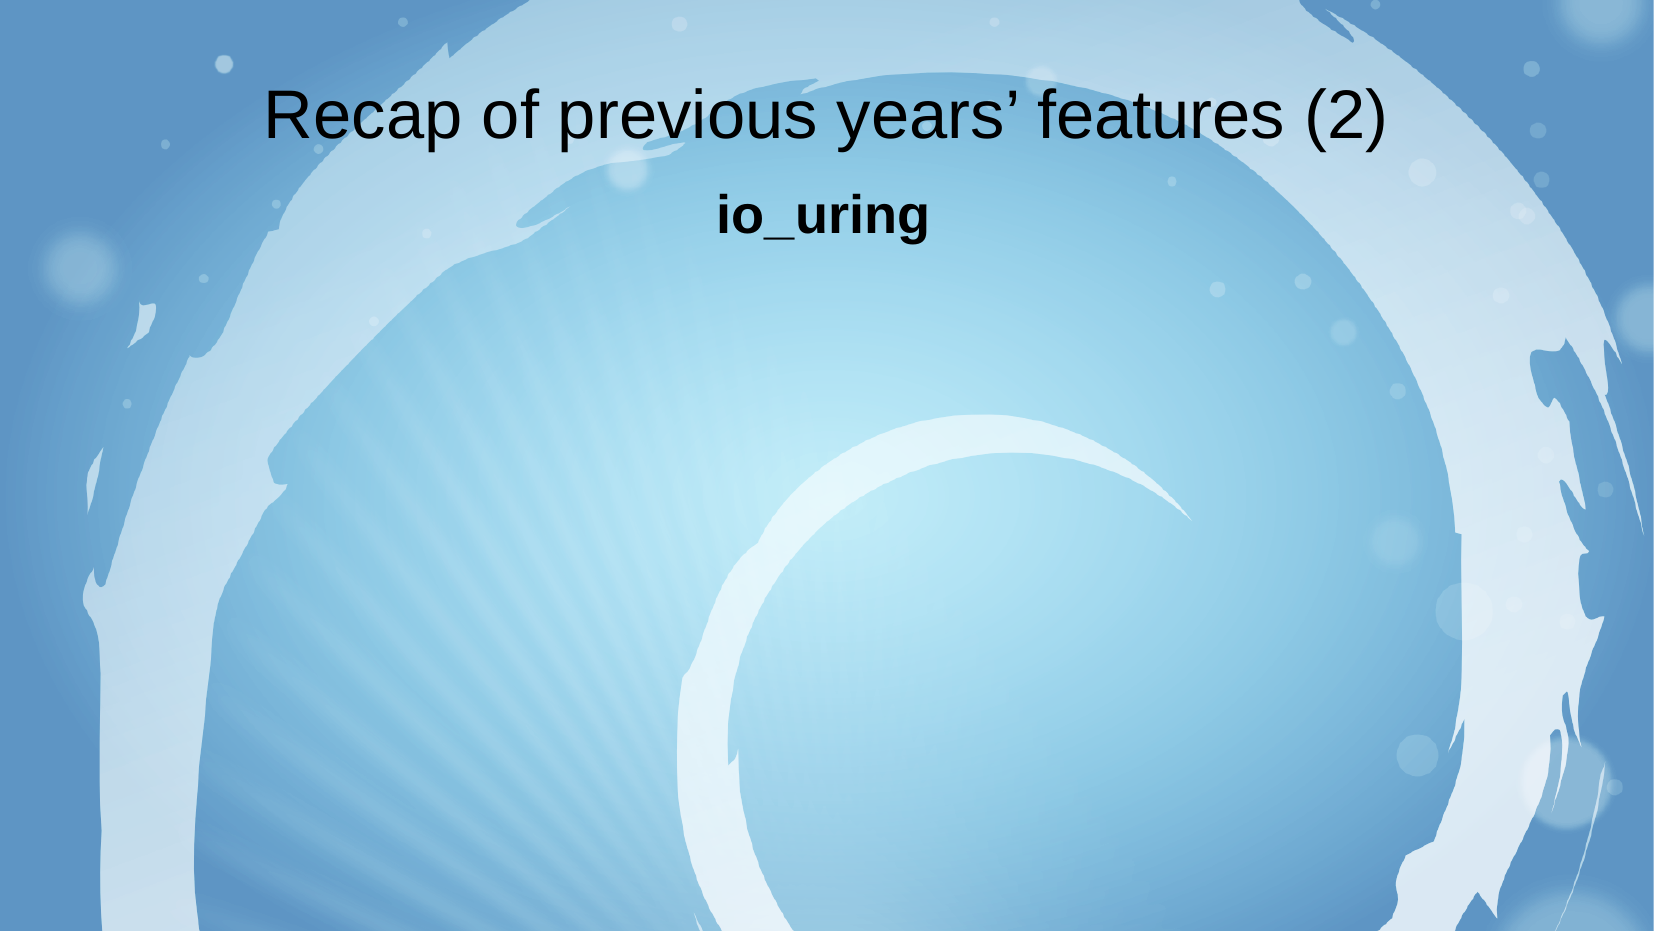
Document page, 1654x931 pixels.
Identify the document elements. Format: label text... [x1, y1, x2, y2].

picture [0, 0, 1654, 931]
text_box io_uring [701, 177, 946, 253]
title Recap of previous years’ features (2) [118, 37, 1536, 193]
